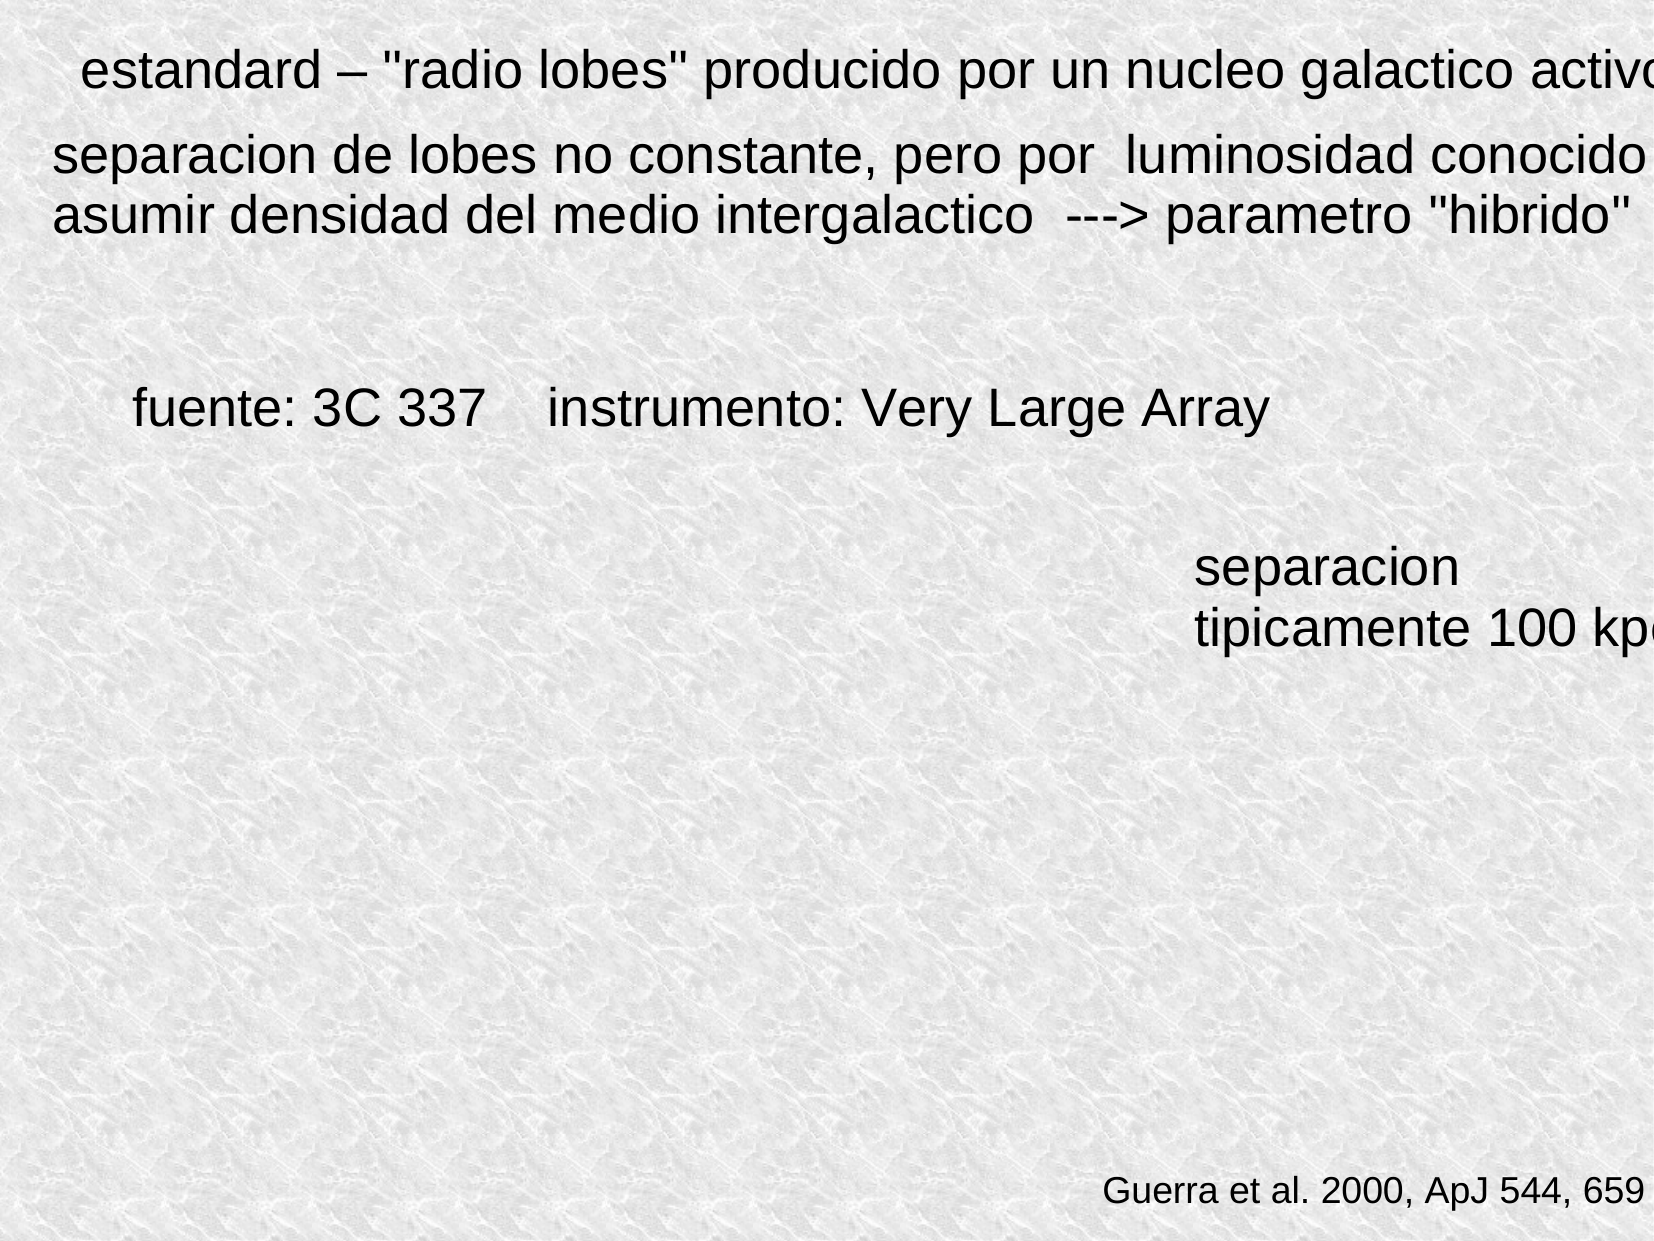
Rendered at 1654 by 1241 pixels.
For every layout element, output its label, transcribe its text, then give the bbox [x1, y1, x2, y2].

text_box separacion de lobes no constante, pero por luminosidad conocido y asumir densidad del medio intergalactico ---> parametro ''hibrido'' cte. [37, 116, 1630, 263]
text_box separacion tipicamente 100 kpc [1180, 529, 1650, 676]
picture [1648, 63, 1654, 85]
picture [0, 0, 1654, 1241]
text_box Guerra et al. 2000, ApJ 544, 659 [1087, 1162, 1610, 1223]
text_box fuente: 3C 337 instrumento: Very Large Array [117, 369, 1201, 451]
text_box estandard – ''radio lobes'' producido por un nucleo galactico activo [66, 32, 1538, 113]
